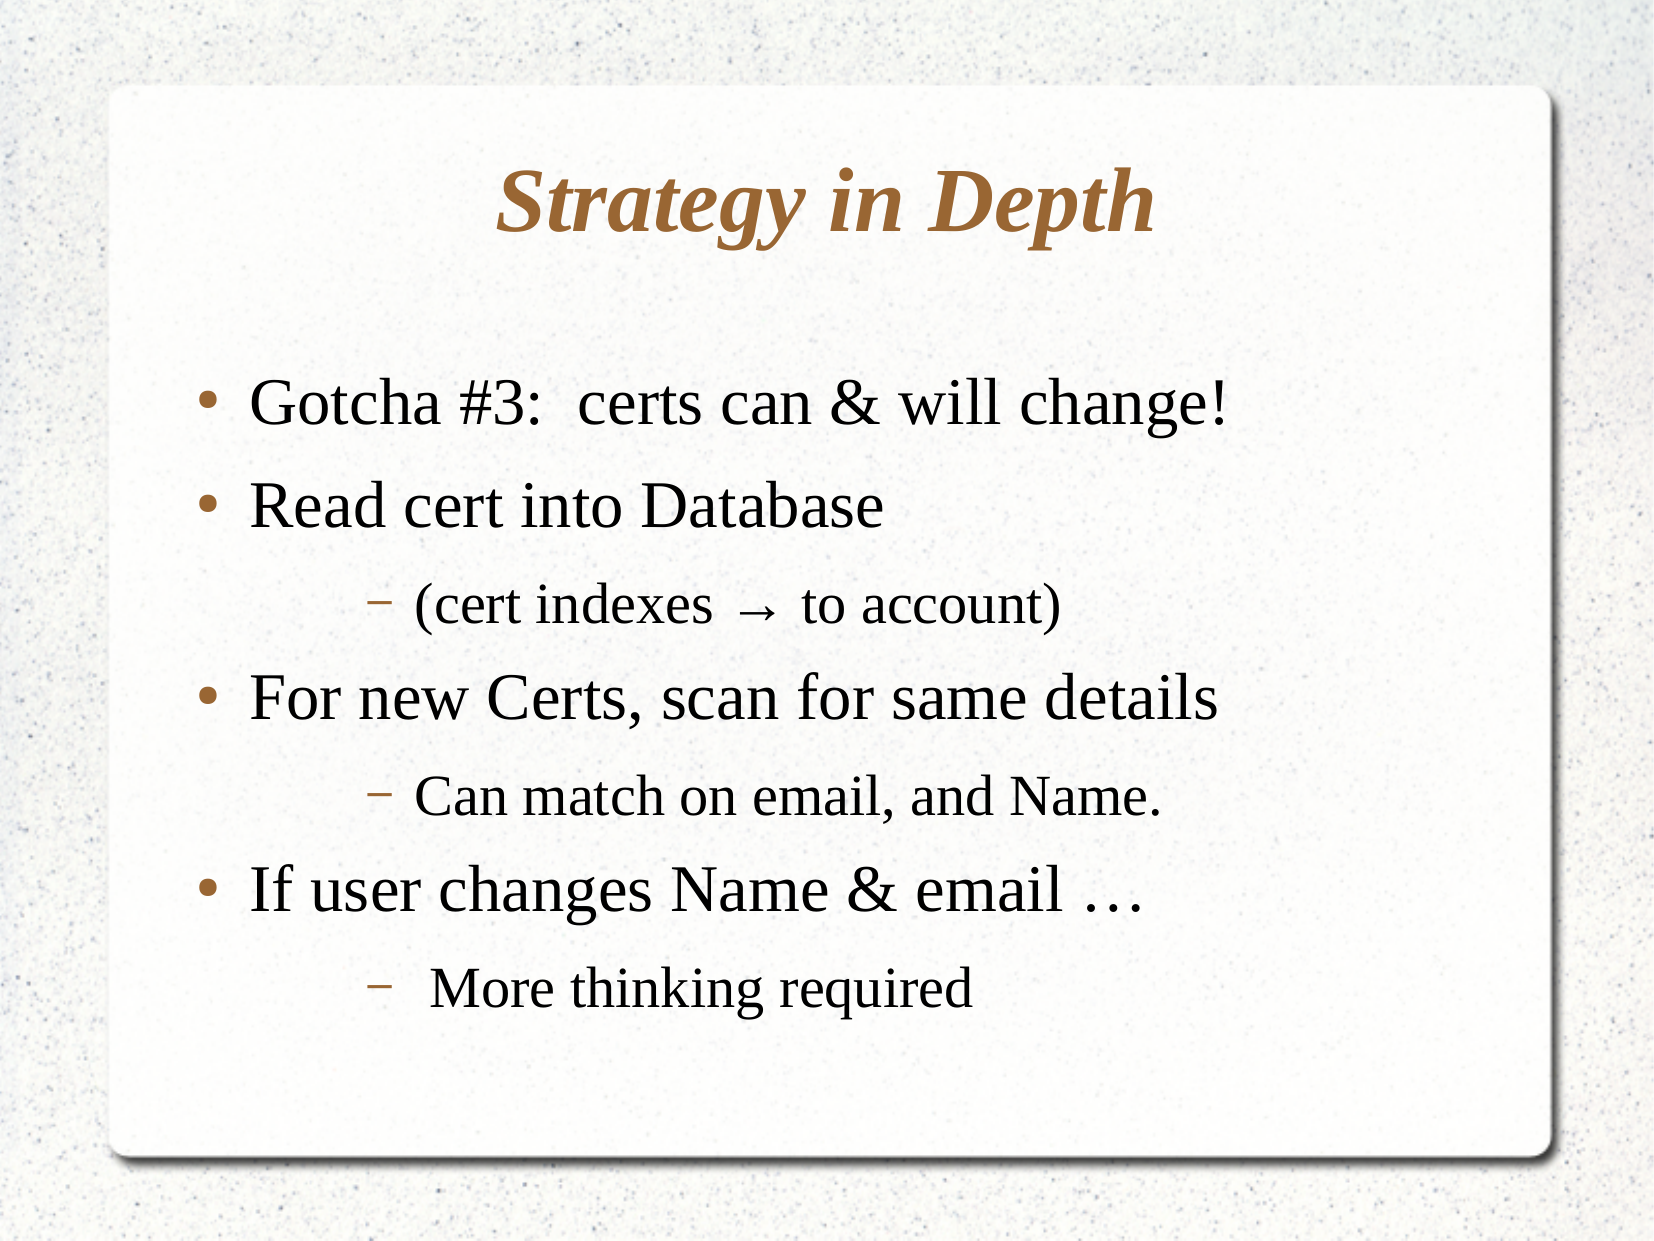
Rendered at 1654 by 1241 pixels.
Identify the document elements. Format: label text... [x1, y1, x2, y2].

list Gotcha #3: certs can & will change! Read cert into Database (cert indexes → to account) For new Certs, scan for same details Can match on email, and Name. If user changes Name & email … More thinking required [178, 364, 1570, 1147]
title Strategy in Depth [118, 96, 1536, 304]
picture [0, 0, 1654, 1241]
